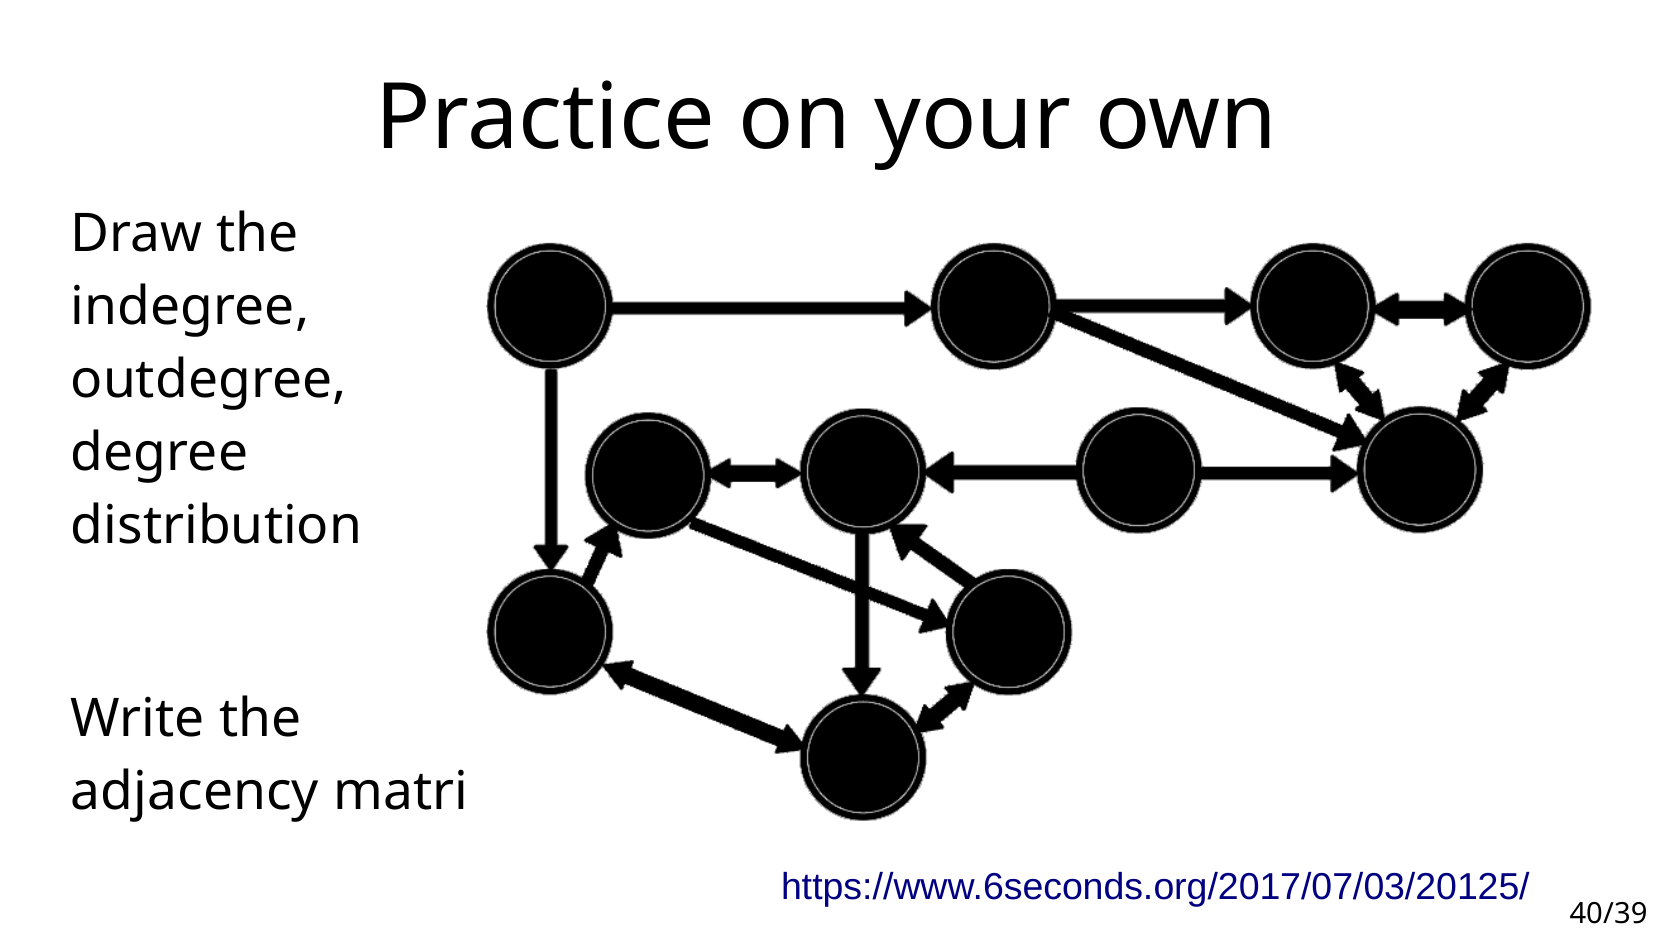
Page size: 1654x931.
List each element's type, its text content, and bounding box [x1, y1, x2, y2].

list Draw the indegree, outdegree, degree distribution Write the adjacency matrix [70, 193, 514, 841]
text_box https://www.6seconds.org/2017/07/03/20125/ [766, 858, 1546, 916]
title Practice on your own [82, 1, 1571, 210]
picture [465, 210, 1606, 841]
